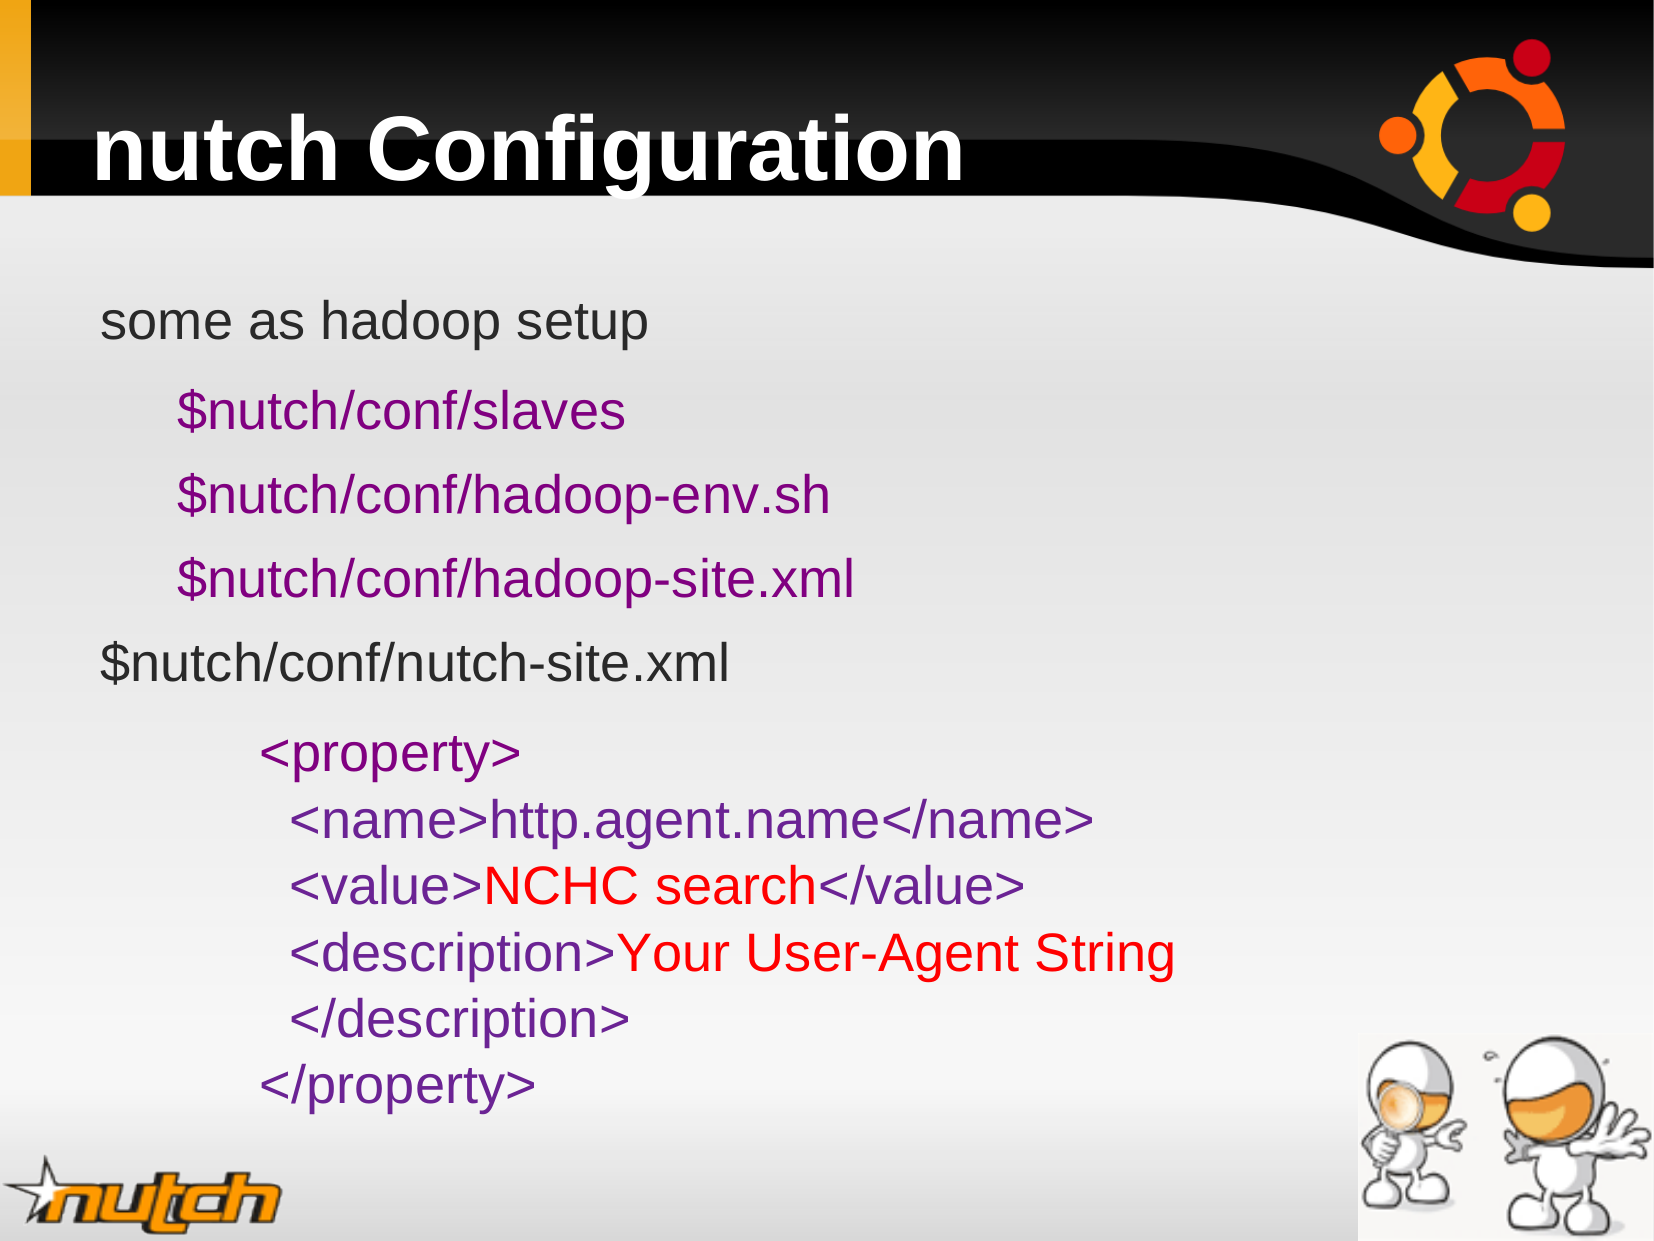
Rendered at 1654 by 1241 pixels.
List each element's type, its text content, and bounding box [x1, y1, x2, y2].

list some as hadoop setup $nutch/conf/slaves $nutch/conf/hadoop-env.sh $nutch/conf/hadoop-site.xml $nutch/conf/nutch-site.xml <property> <name>http.agent.name</name> <value>NCHC search</value> <description>Your User-Agent String </description> </property> [82, 290, 1571, 1200]
picture [0, 0, 1654, 1241]
title nutch Configuration [76, 0, 1565, 208]
